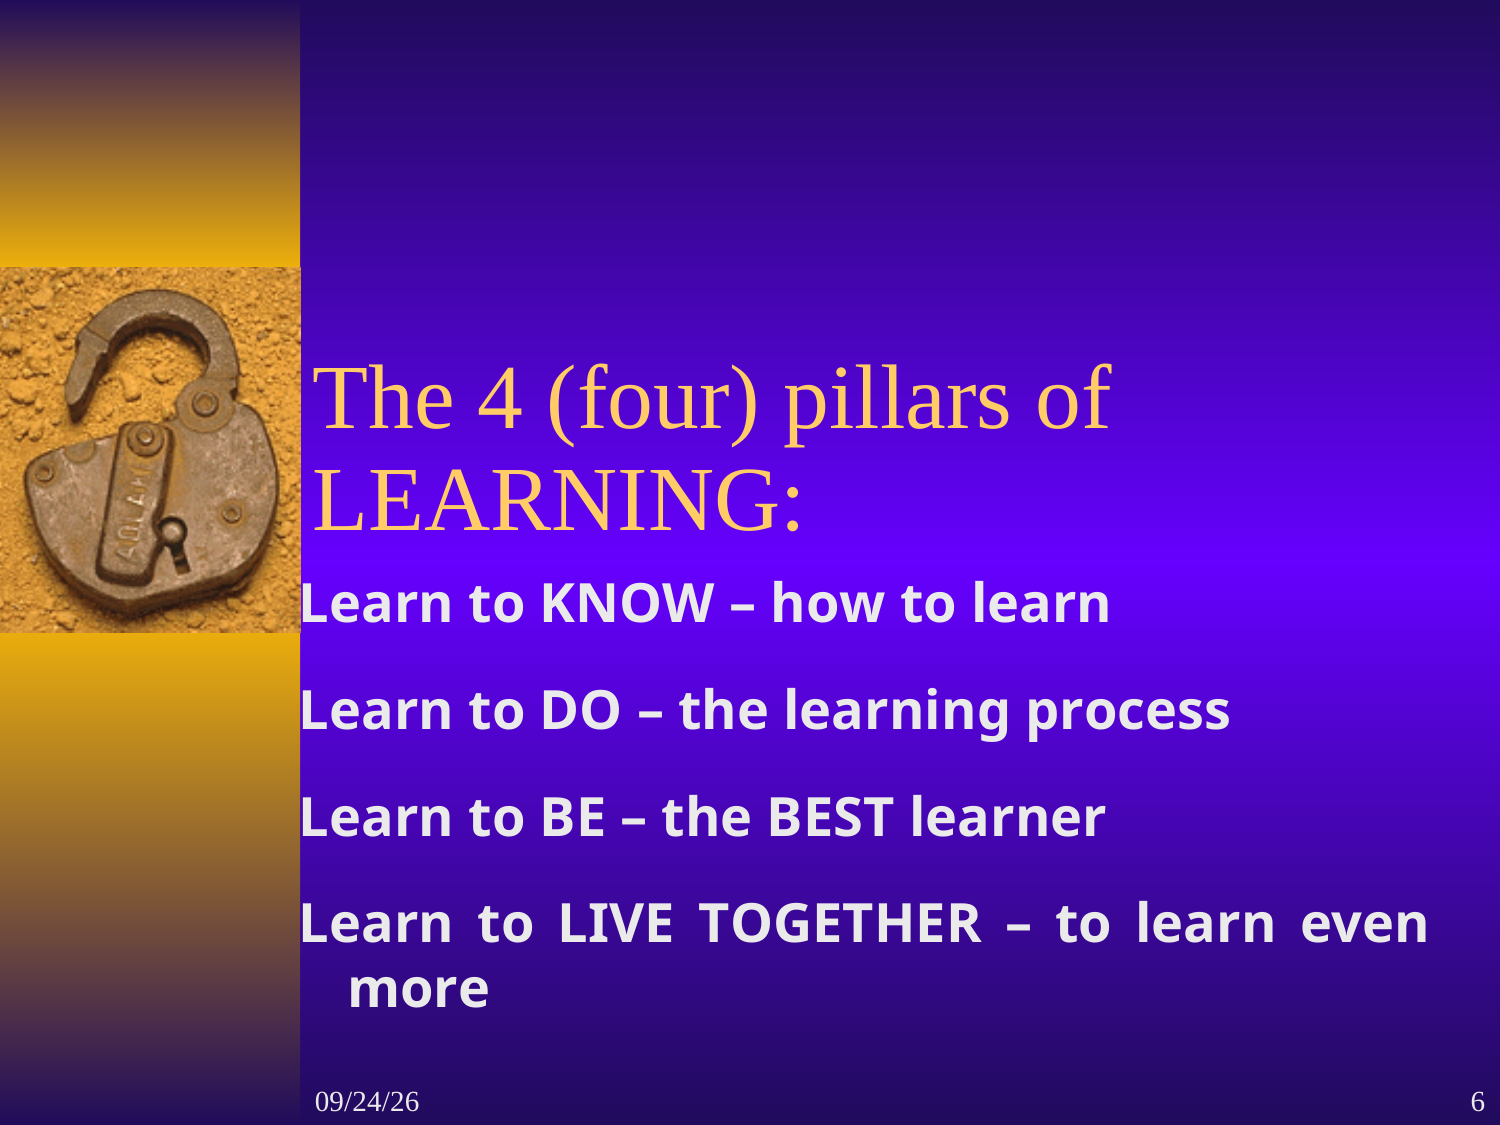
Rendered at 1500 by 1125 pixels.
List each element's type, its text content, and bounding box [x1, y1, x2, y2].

text_box Learn to KNOW – how to learn Learn to DO – the learning process Learn to BE – the BEST learner Learn to LIVE TOGETHER – to learn even more [284, 561, 1447, 1027]
picture [0, 267, 301, 633]
title The 4 (four) pillars of LEARNING: [312, 282, 1450, 615]
